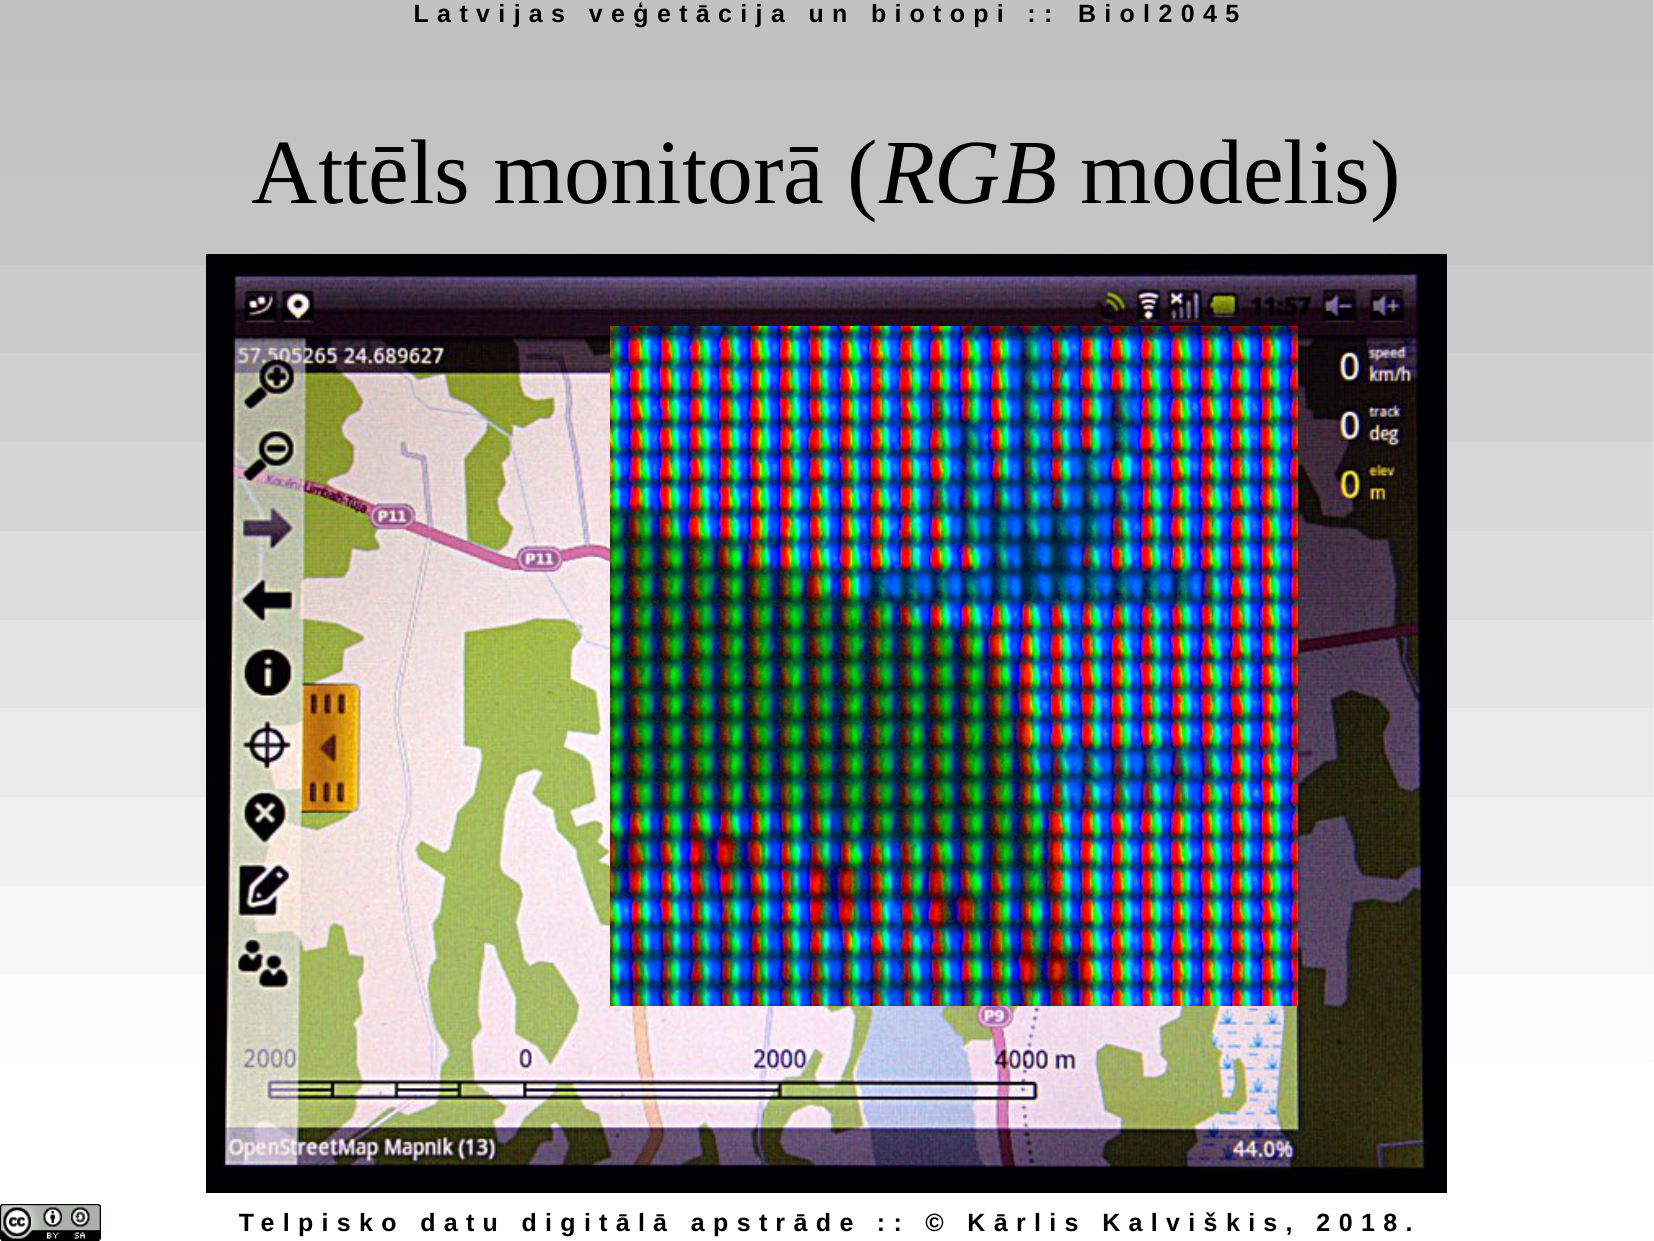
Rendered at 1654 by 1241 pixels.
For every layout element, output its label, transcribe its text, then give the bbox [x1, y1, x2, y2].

title Attēls monitorā (RGB modelis) [29, 49, 1625, 296]
picture [0, 0, 1654, 1241]
